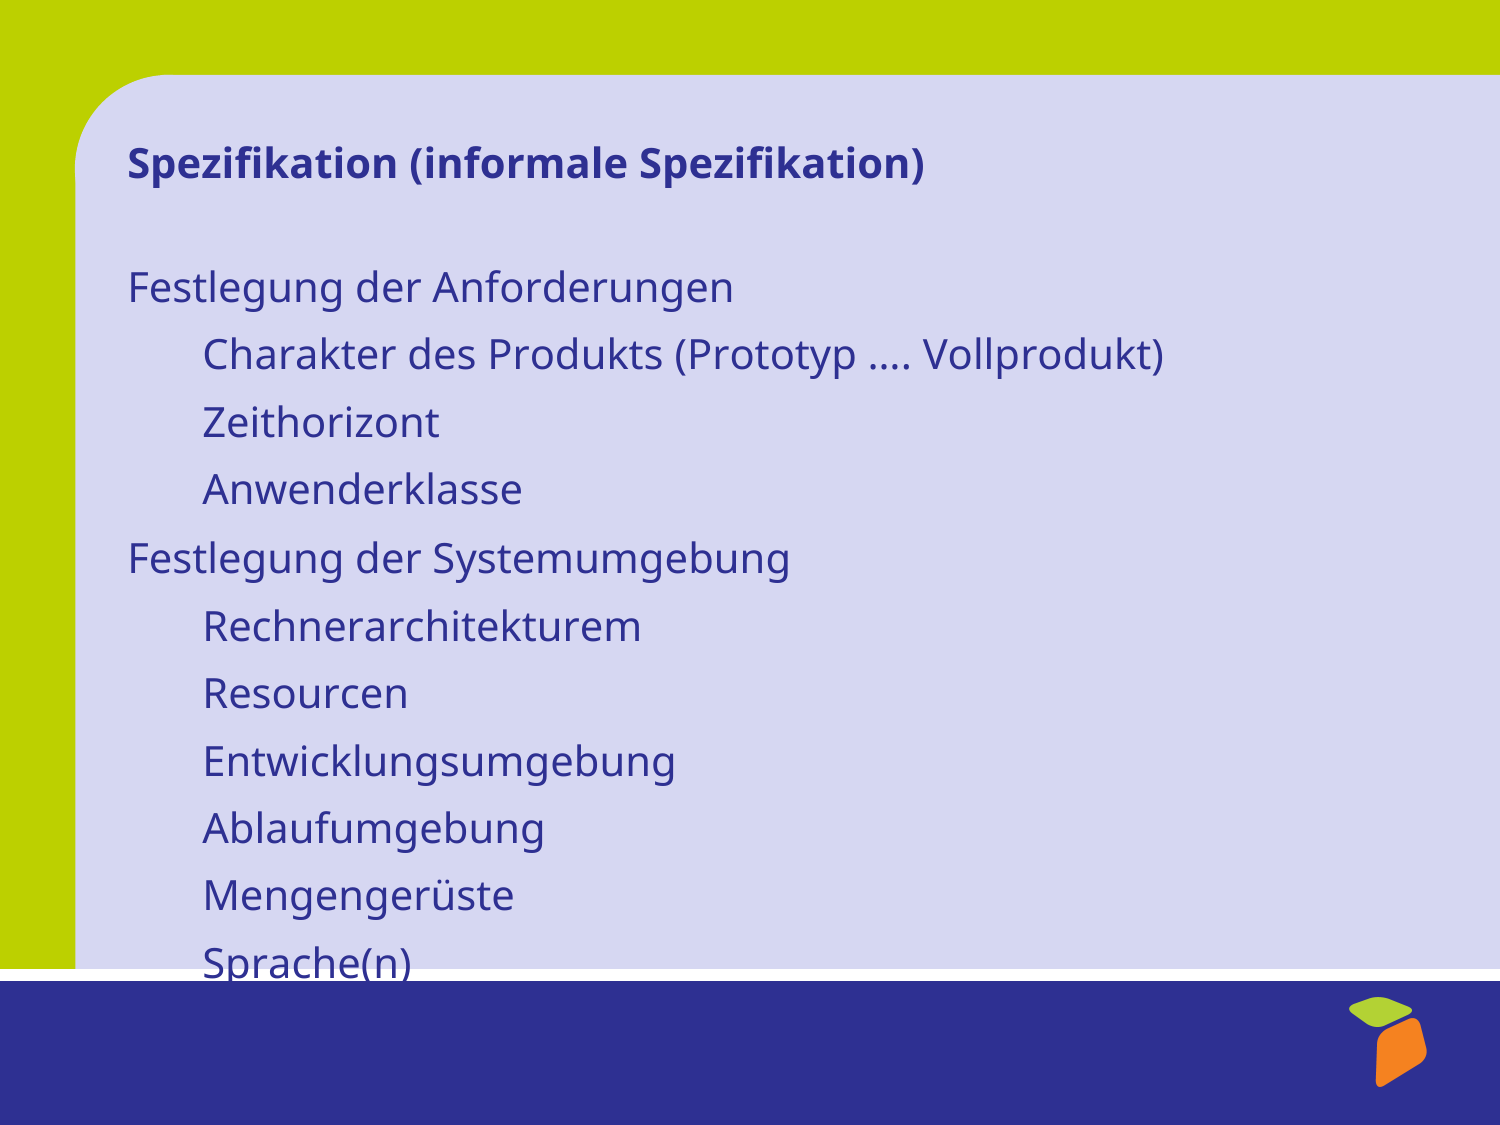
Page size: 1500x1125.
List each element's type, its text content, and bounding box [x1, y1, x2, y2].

picture [0, 981, 1500, 1125]
list Festlegung der Anforderungen Charakter des Produkts (Prototyp …. Vollprodukt) Zeithorizont Anwenderklasse Festlegung der Systemumgebung Rechnerarchitekturem Resourcen Entwicklungsumgebung Ablaufumgebung Mengengerüste Sprache(n) [112, 249, 1388, 1038]
title Spezifikation (informale Spezifikation) [112, 112, 1388, 213]
